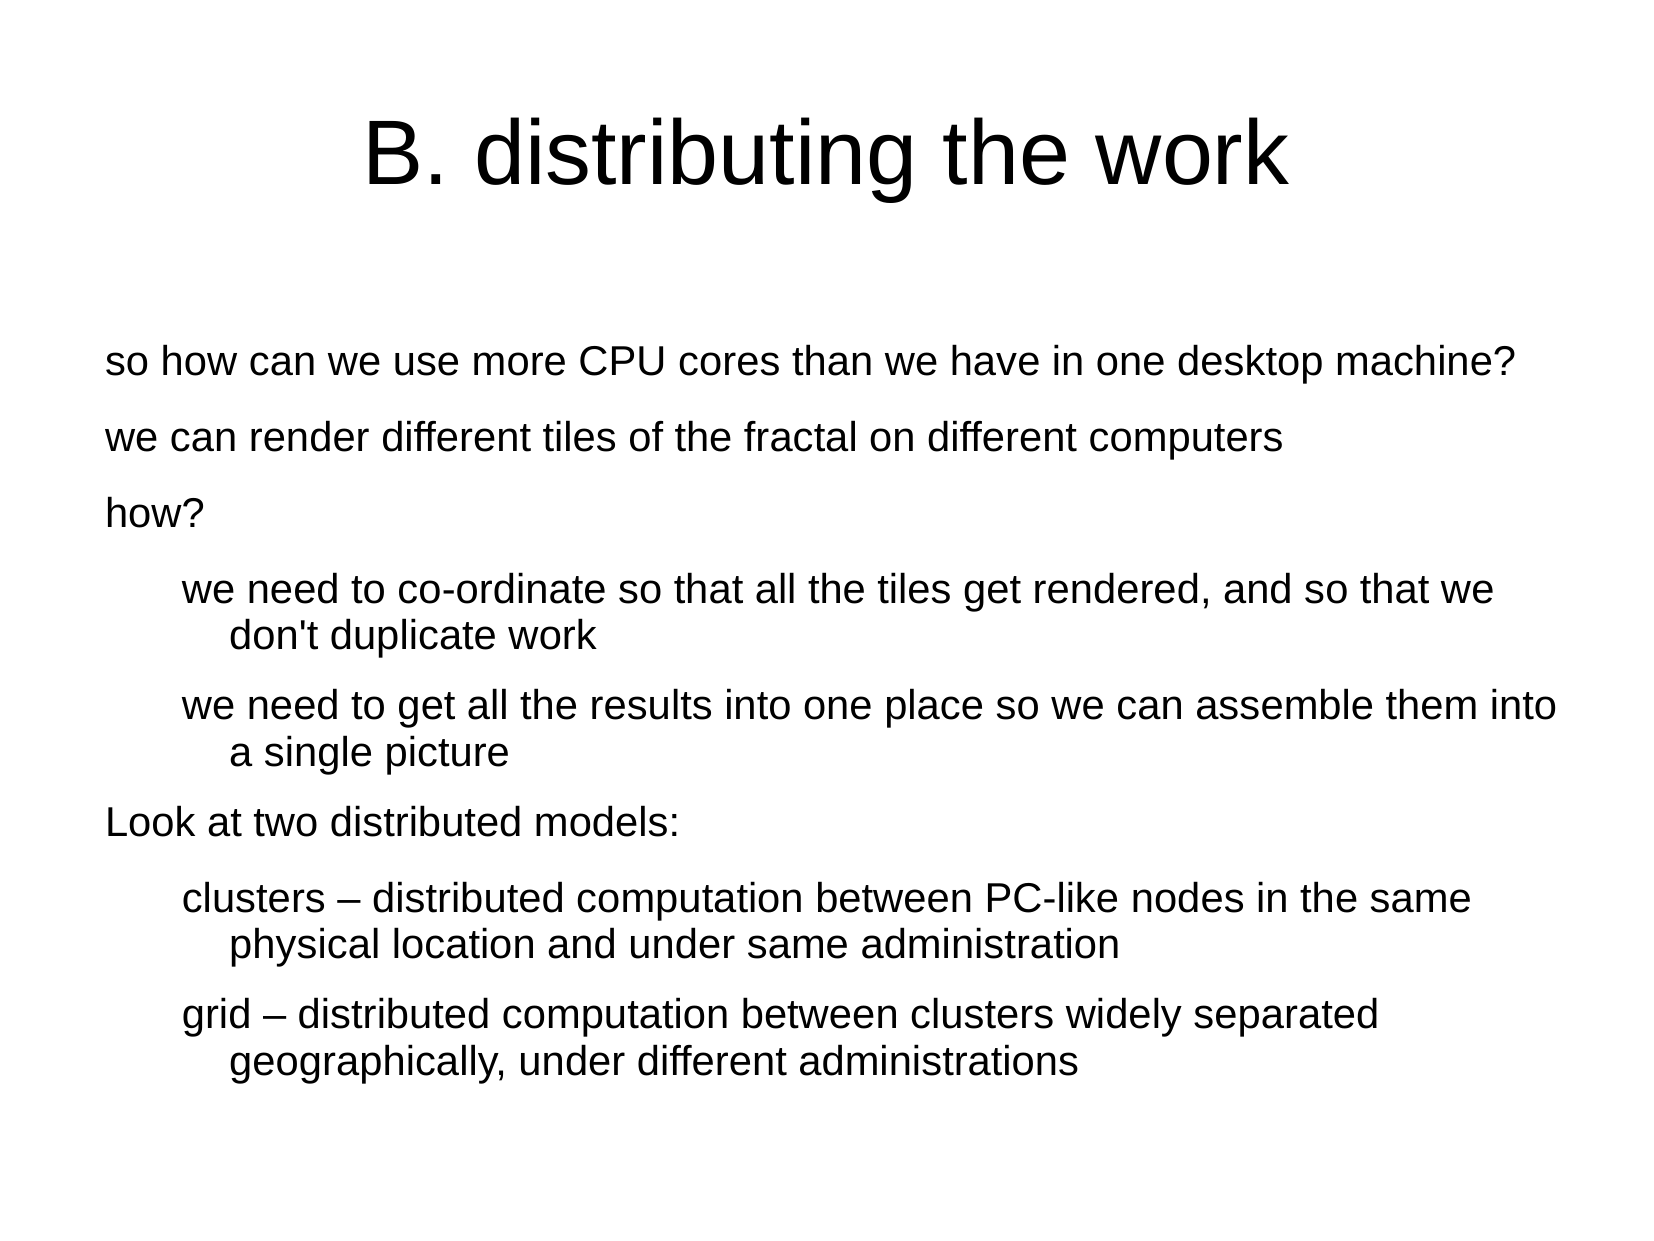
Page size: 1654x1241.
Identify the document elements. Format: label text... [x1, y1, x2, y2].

title B. distributing the work [82, 47, 1571, 259]
list so how can we use more CPU cores than we have in one desktop machine? we can render different tiles of the fractal on different computers how? we need to co-ordinate so that all the tiles get rendered, and so that we don't duplicate work we need to get all the results into one place so we can assemble them into a single picture Look at two distributed models: clusters – distributed computation between PC-like nodes in the same physical location and under same administration grid – distributed computation between clusters widely separated geographically, under different administrations [87, 337, 1576, 1201]
